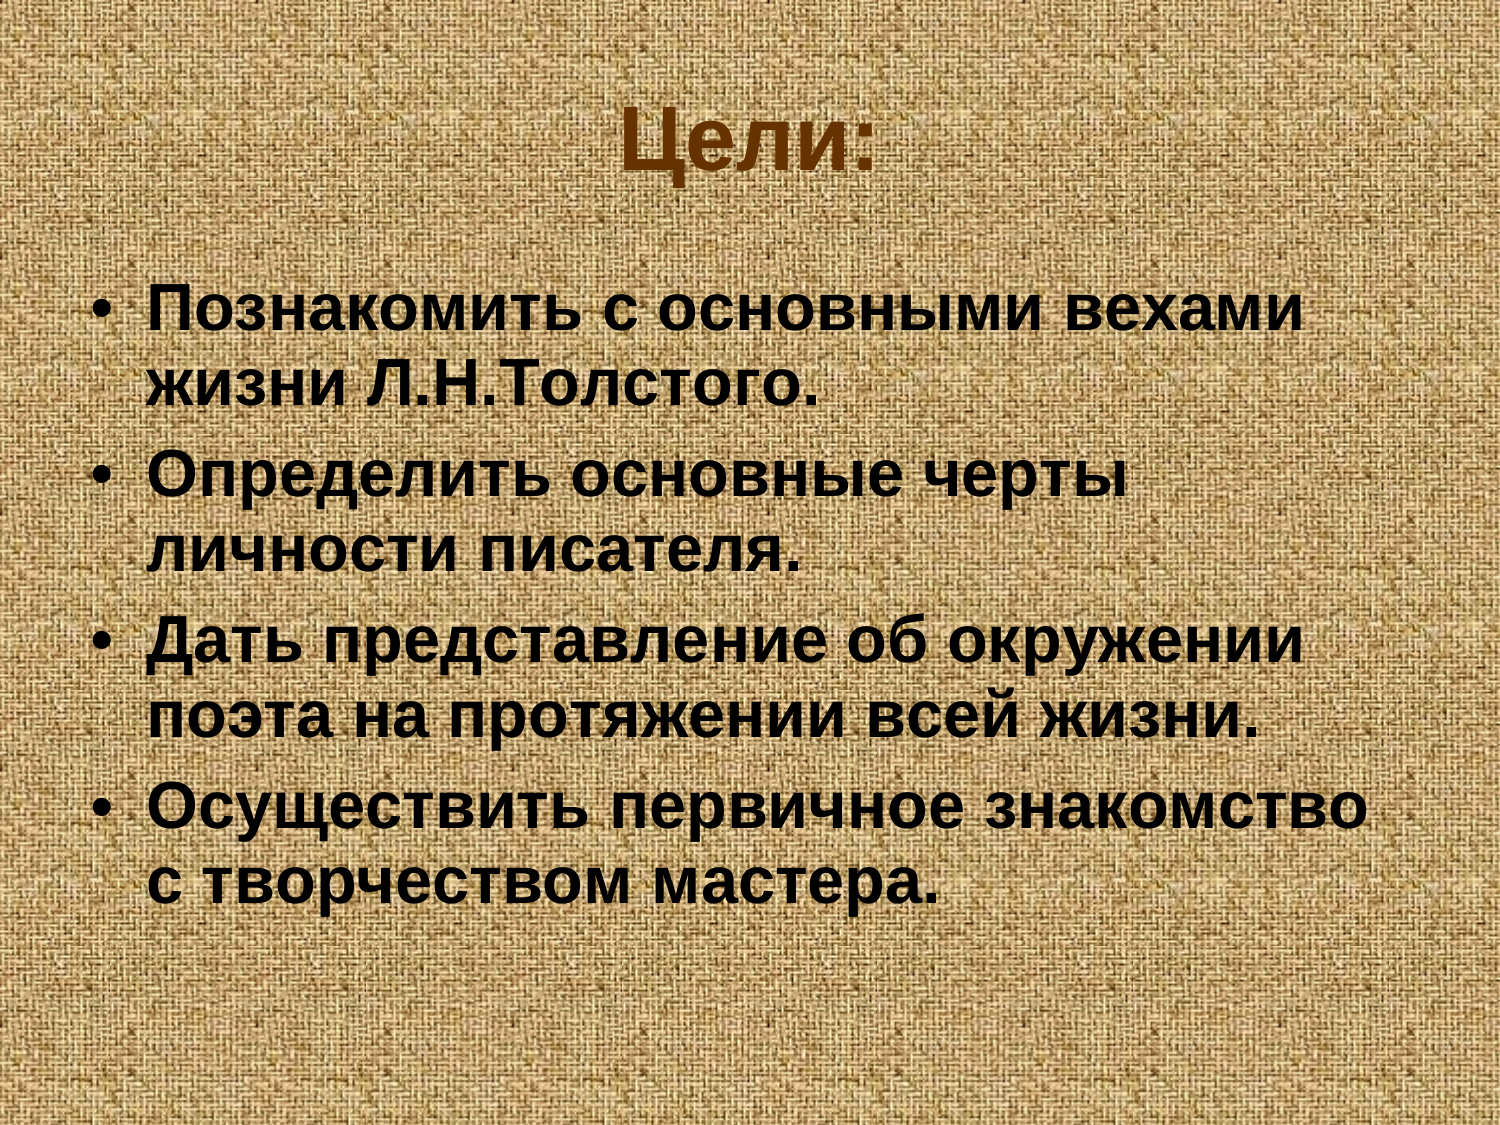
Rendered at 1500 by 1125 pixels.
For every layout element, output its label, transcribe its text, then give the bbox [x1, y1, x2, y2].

picture [0, 0, 1500, 1125]
list Познакомить с основными вехами жизни Л.Н.Толстого. Определить основные черты личности писателя. Дать представление об окружении поэта на протяжении всей жизни. Осуществить первичное знакомство с творчеством мастера. [75, 262, 1426, 1005]
title Цели: [75, 45, 1426, 233]
